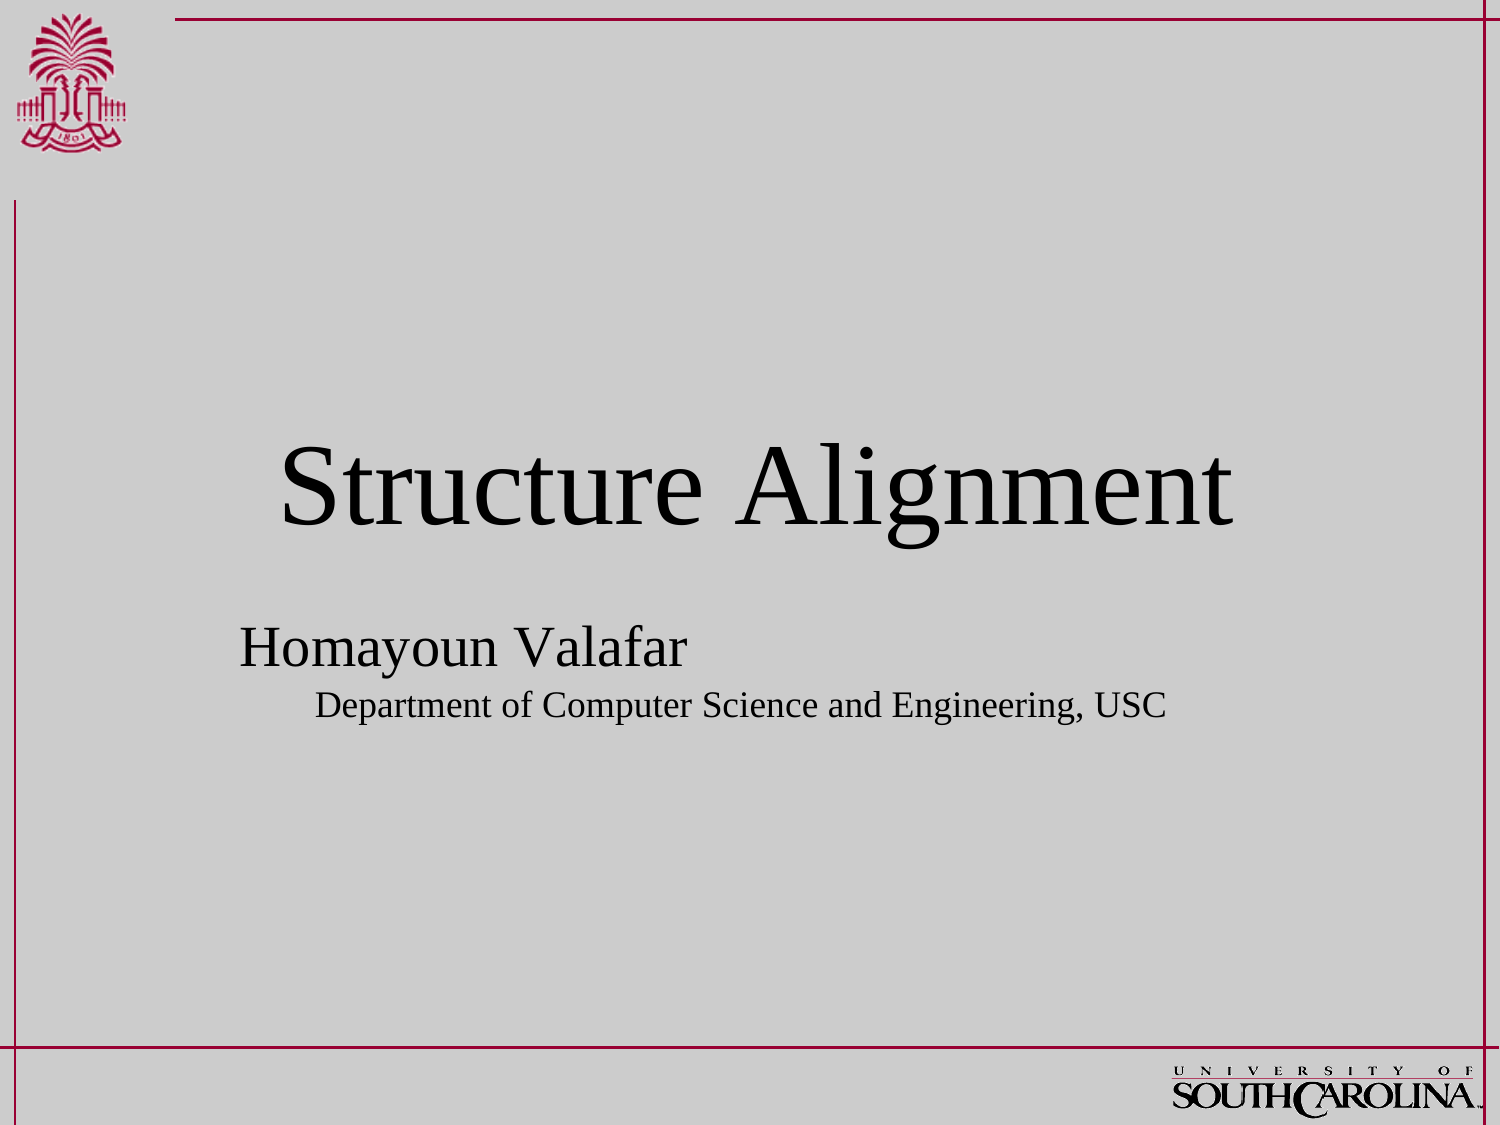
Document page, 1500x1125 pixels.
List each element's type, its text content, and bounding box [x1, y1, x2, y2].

picture [1162, 1049, 1483, 1125]
subtitle Homayoun Valafar Department of Computer Science and Engineering, USC [225, 612, 1276, 920]
title Structure Alignment [200, 162, 1313, 558]
picture [12, 12, 131, 155]
